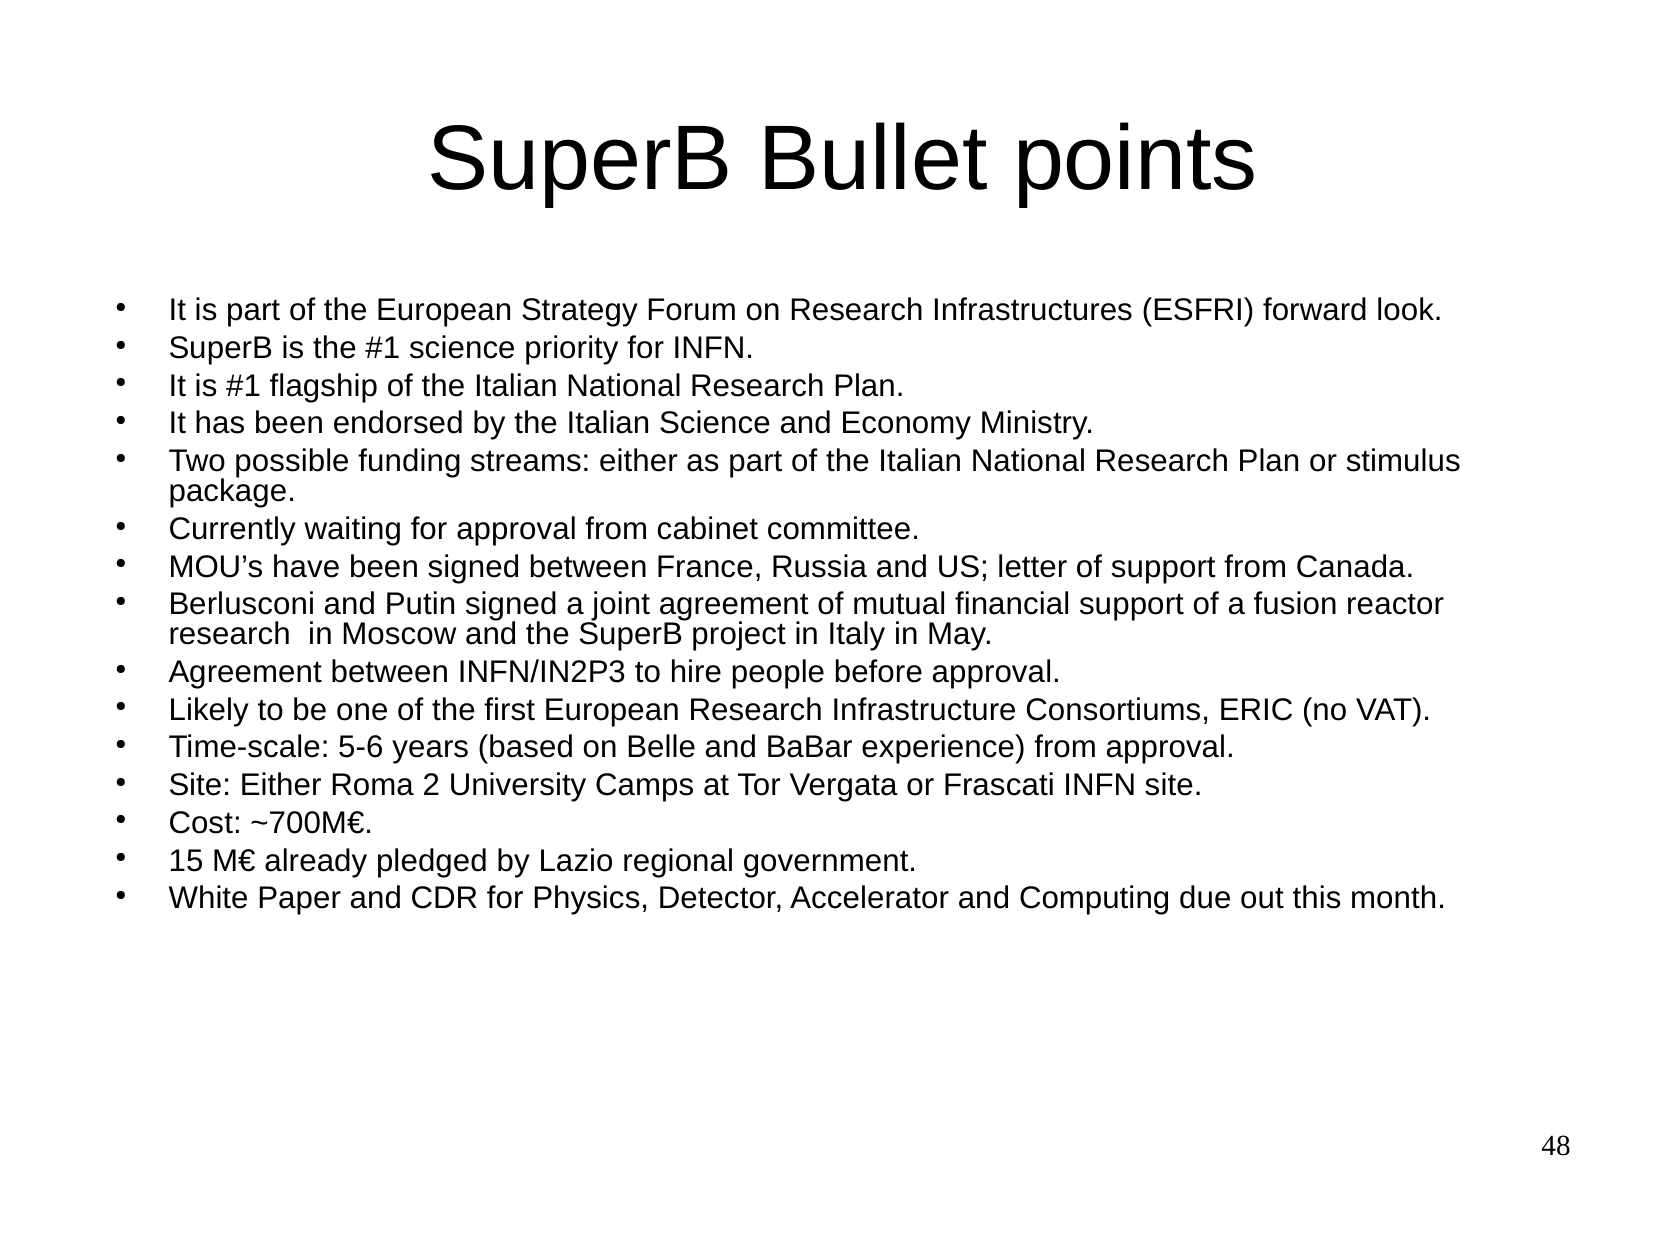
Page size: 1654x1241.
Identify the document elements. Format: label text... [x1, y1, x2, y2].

title SuperB Bullet points [82, 49, 1571, 257]
list It is part of the European Strategy Forum on Research Infrastructures (ESFRI) forward look. SuperB is the #1 science priority for INFN. It is #1 flagship of the Italian National Research Plan. It has been endorsed by the Italian Science and Economy Ministry. Two possible funding streams: either as part of the Italian National Research Plan or stimulus package. Currently waiting for approval from cabinet committee. MOU’s have been signed between France, Russia and US; letter of support from Canada. Berlusconi and Putin signed a joint agreement of mutual financial support of a fusion reactor research in Moscow and the SuperB project in Italy in May. Agreement between INFN/IN2P3 to hire people before approval. Likely to be one of the first European Research Infrastructure Consortiums, ERIC (no VAT). Time-scale: 5-6 years (based on Belle and BaBar experience) from approval. Site: Either Roma 2 University Camps at Tor Vergata or Frascati INFN site. Cost: ~700M€. 15 M€ already pledged by Lazio regional government. White Paper and CDR for Physics, Detector, Accelerator and Computing due out this month. [82, 289, 1571, 1108]
